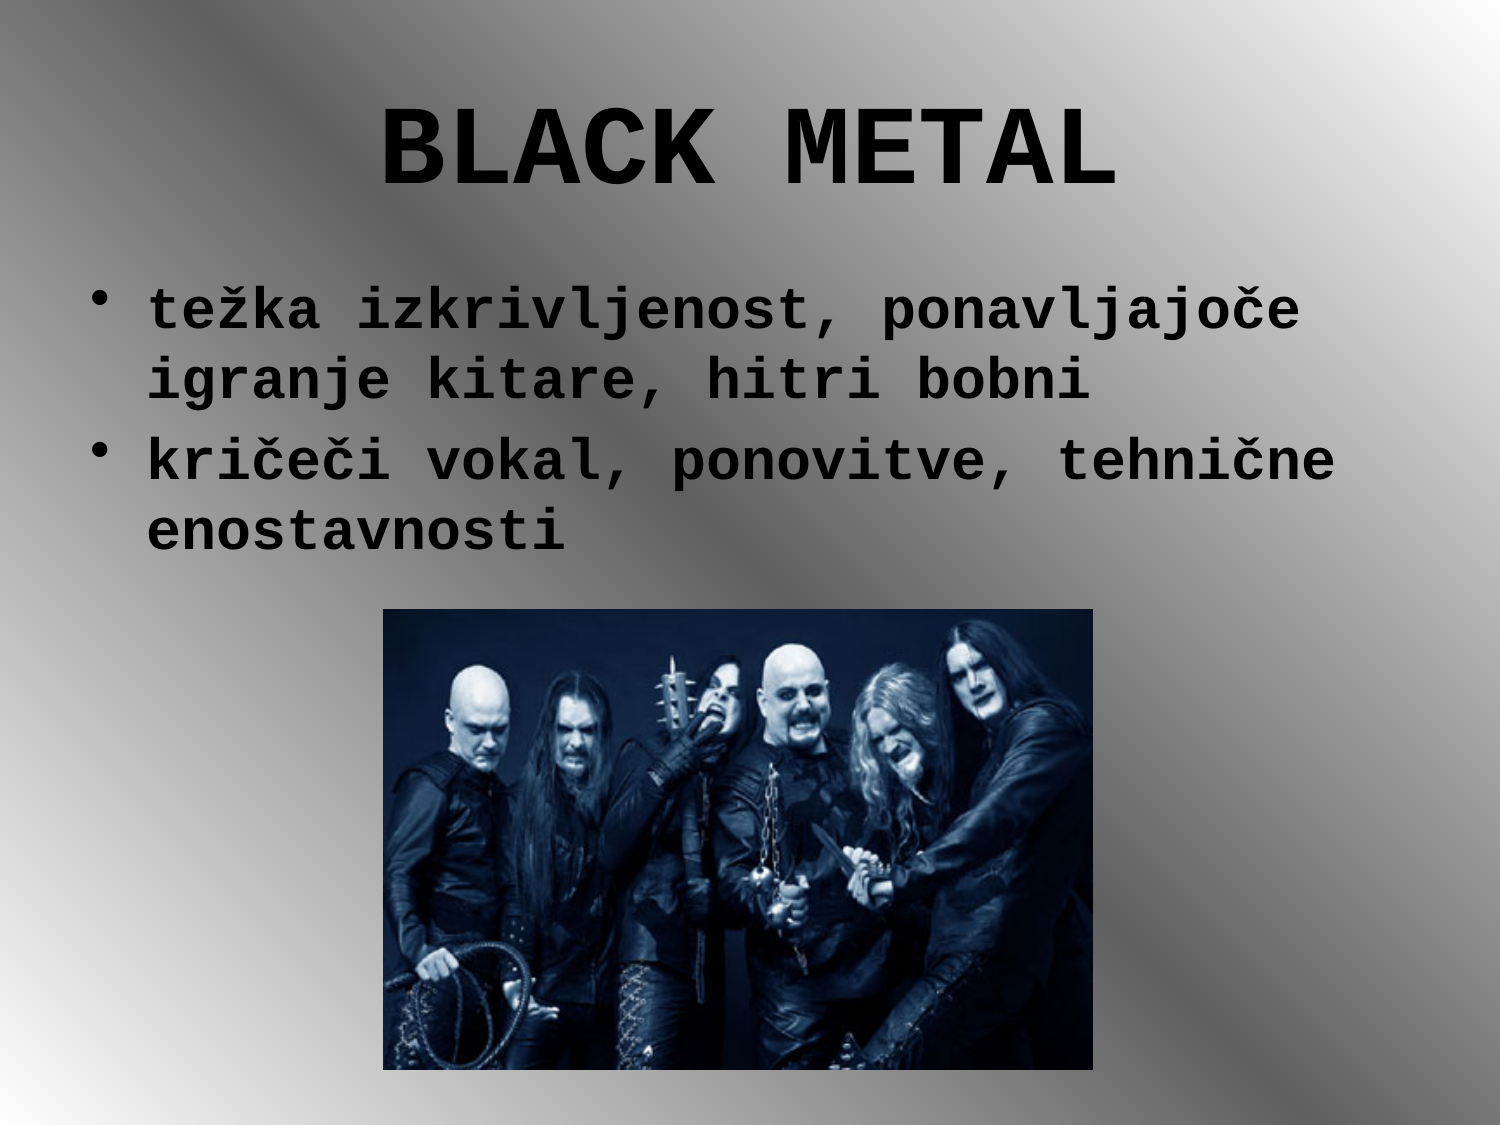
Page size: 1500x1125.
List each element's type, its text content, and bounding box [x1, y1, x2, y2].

list težka izkrivljenost, ponavljajoče igranje kitare, hitri bobni kričeči vokal, ponovitve, tehnične enostavnosti [75, 262, 1425, 622]
picture [383, 609, 1093, 1070]
title BLACK METAL [75, 45, 1425, 233]
